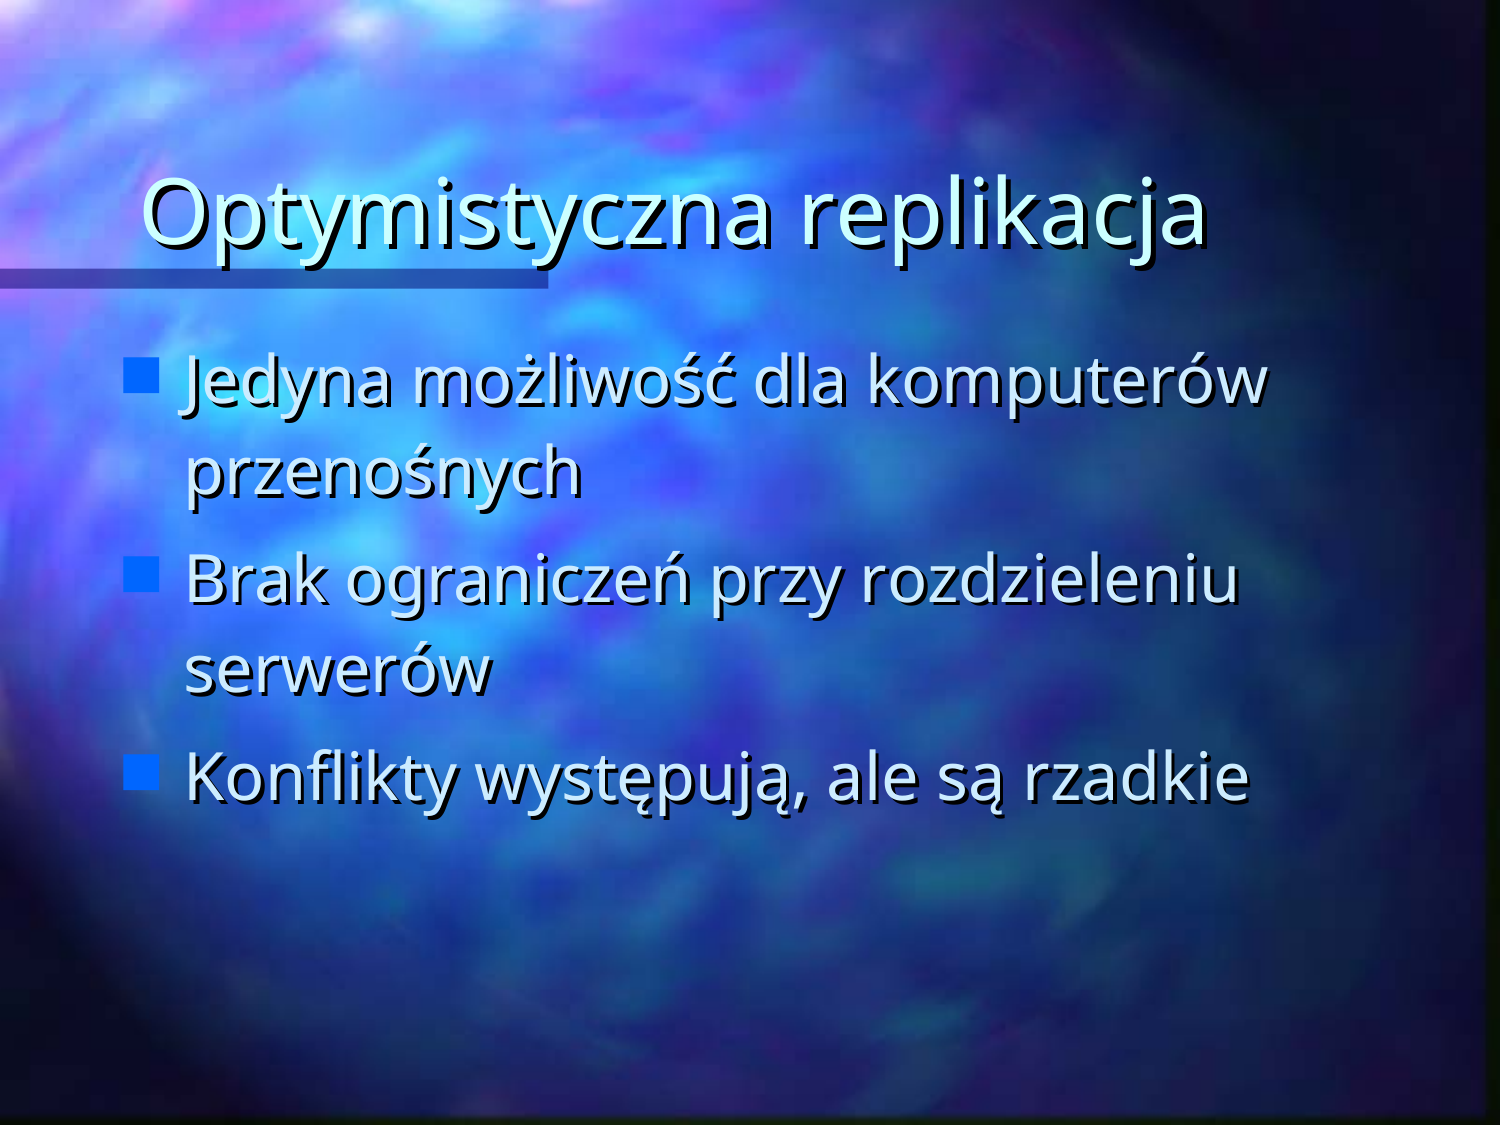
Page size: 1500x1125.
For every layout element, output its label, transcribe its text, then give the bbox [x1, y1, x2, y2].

title Optymistyczna replikacja [37, 74, 1313, 275]
picture [0, 0, 1500, 1125]
list Jedyna możliwość dla komputerów przenośnych Brak ograniczeń przy rozdzieleniu serwerów Konflikty występują, ale są rzadkie [112, 324, 1388, 1001]
